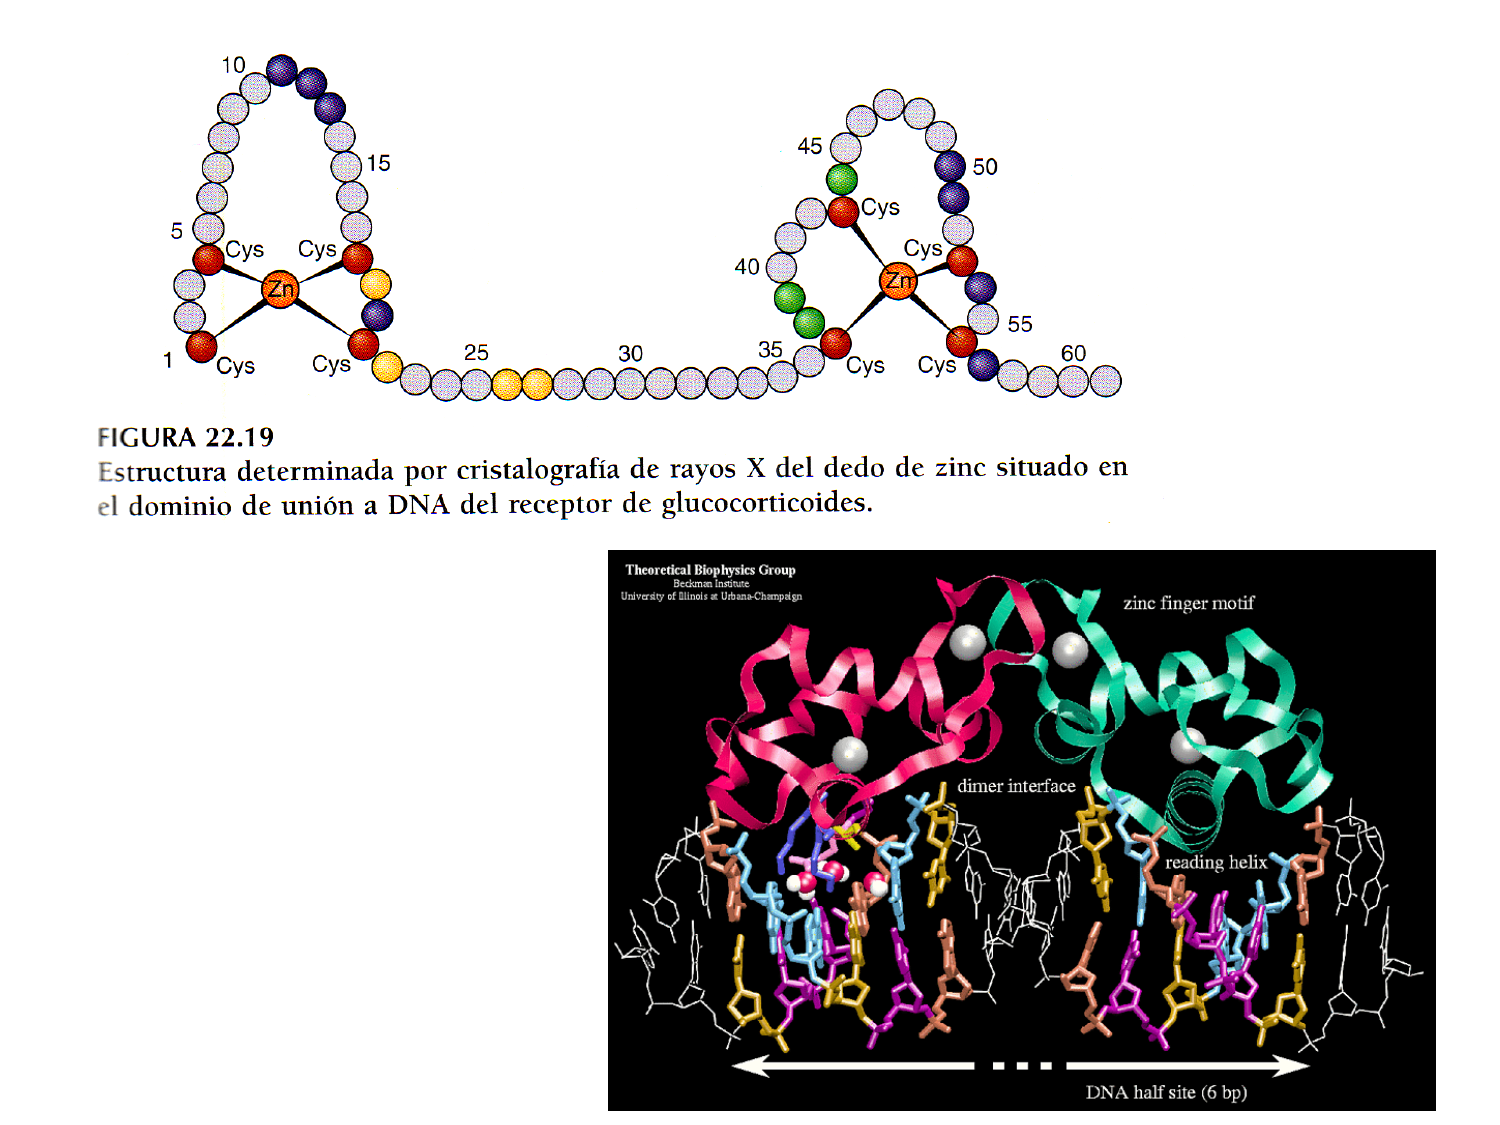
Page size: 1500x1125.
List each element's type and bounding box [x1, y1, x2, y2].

picture [88, 42, 1195, 523]
picture [608, 550, 1436, 1111]
